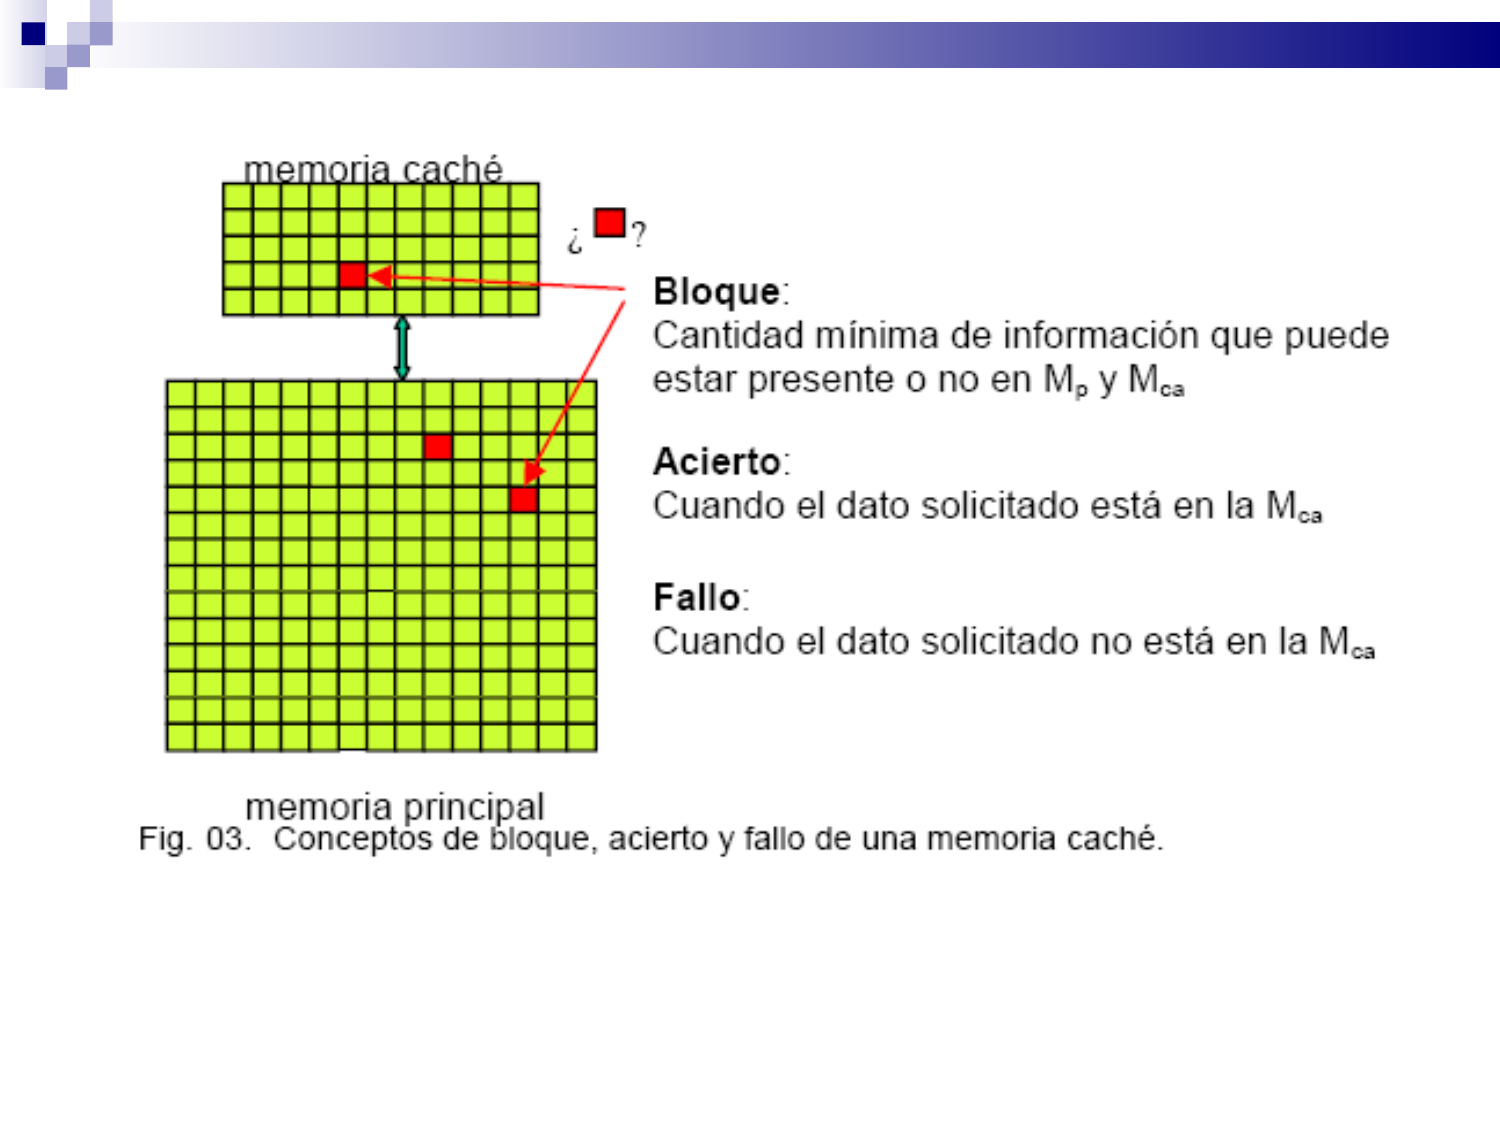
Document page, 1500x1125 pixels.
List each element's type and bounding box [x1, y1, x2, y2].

picture [0, 137, 1447, 917]
